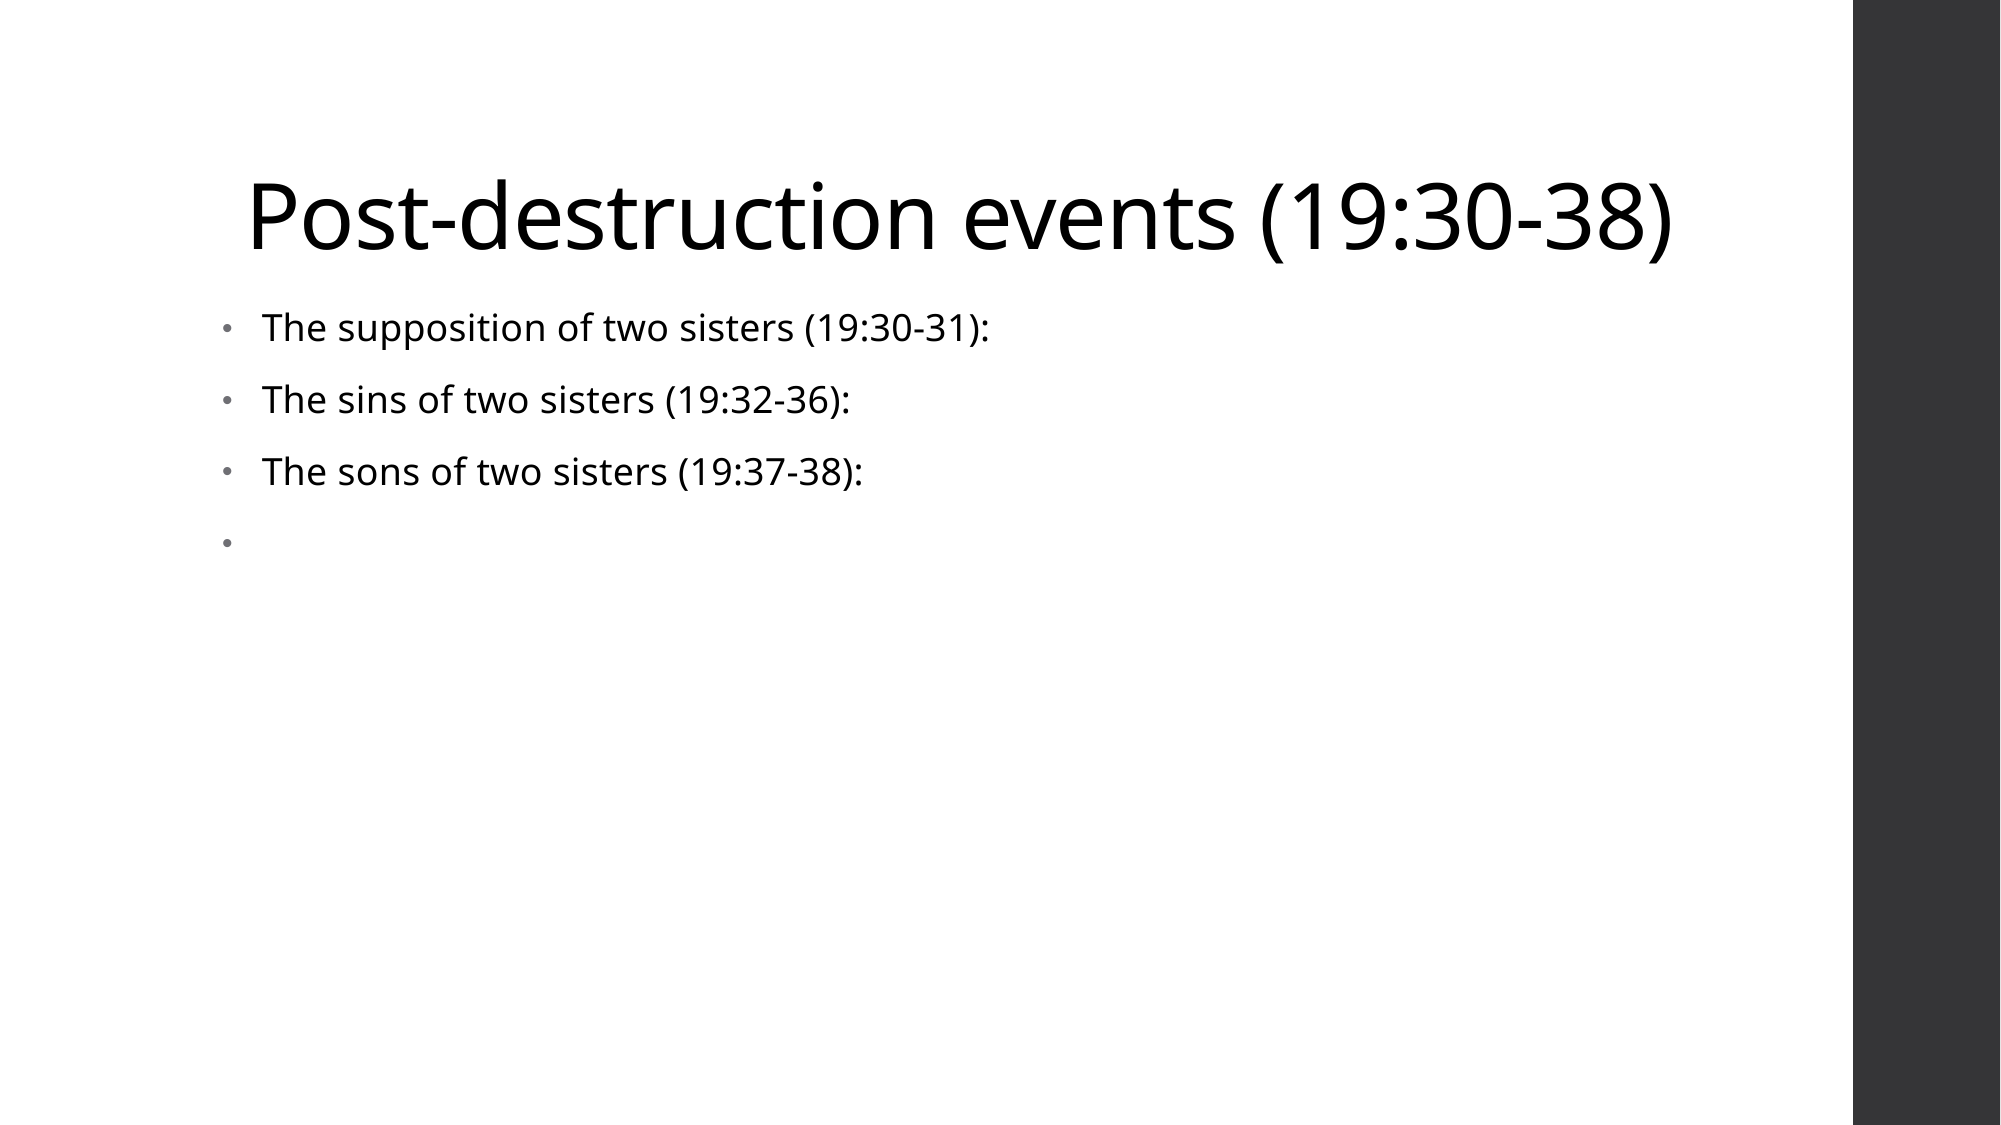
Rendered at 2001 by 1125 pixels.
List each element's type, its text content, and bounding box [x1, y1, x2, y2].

list The supposition of two sisters (19:30-31): The sins of two sisters (19:32-36): The sons of two sisters (19:37-38): [206, 299, 1617, 1014]
title Post-destruction events (19:30-38) [206, 60, 1797, 278]
